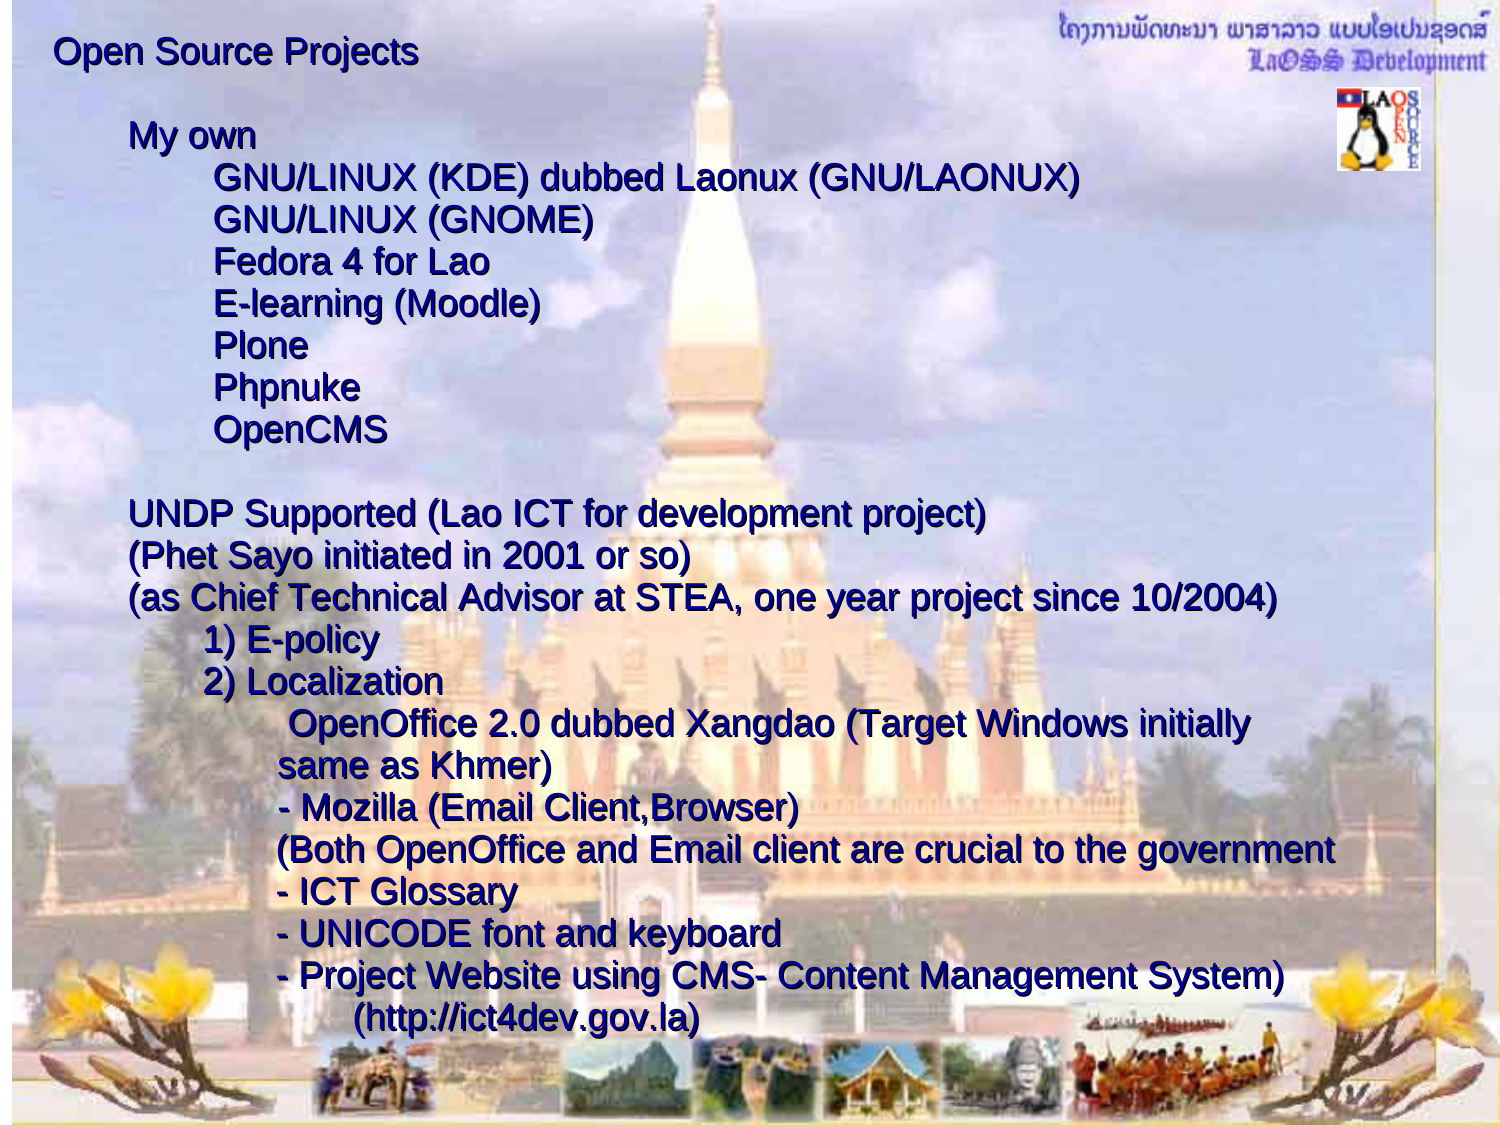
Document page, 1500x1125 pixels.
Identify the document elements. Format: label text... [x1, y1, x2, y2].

picture [12, 0, 1500, 1125]
text_box Open Source Projects My own GNU/LINUX (KDE) dubbed Laonux (GNU/LAONUX) GNU/LINUX (GNOME) Fedora 4 for Lao E-learning (Moodle) Plone Phpnuke OpenCMS UNDP Supported (Lao ICT for development project) (Phet Sayo initiated in 2001 or so) (as Chief Technical Advisor at STEA, one year project since 10/2004) 1) E-policy 2) Localization OpenOffice 2.0 dubbed Xangdao (Target Windows initially same as Khmer) - Mozilla (Email Client,Browser) (Both OpenOffice and Email client are crucial to the government - ICT Glossary - UNICODE font and keyboard - Project Website using CMS- Content Management System) (http://ict4dev.gov.la) [37, 22, 1350, 1125]
